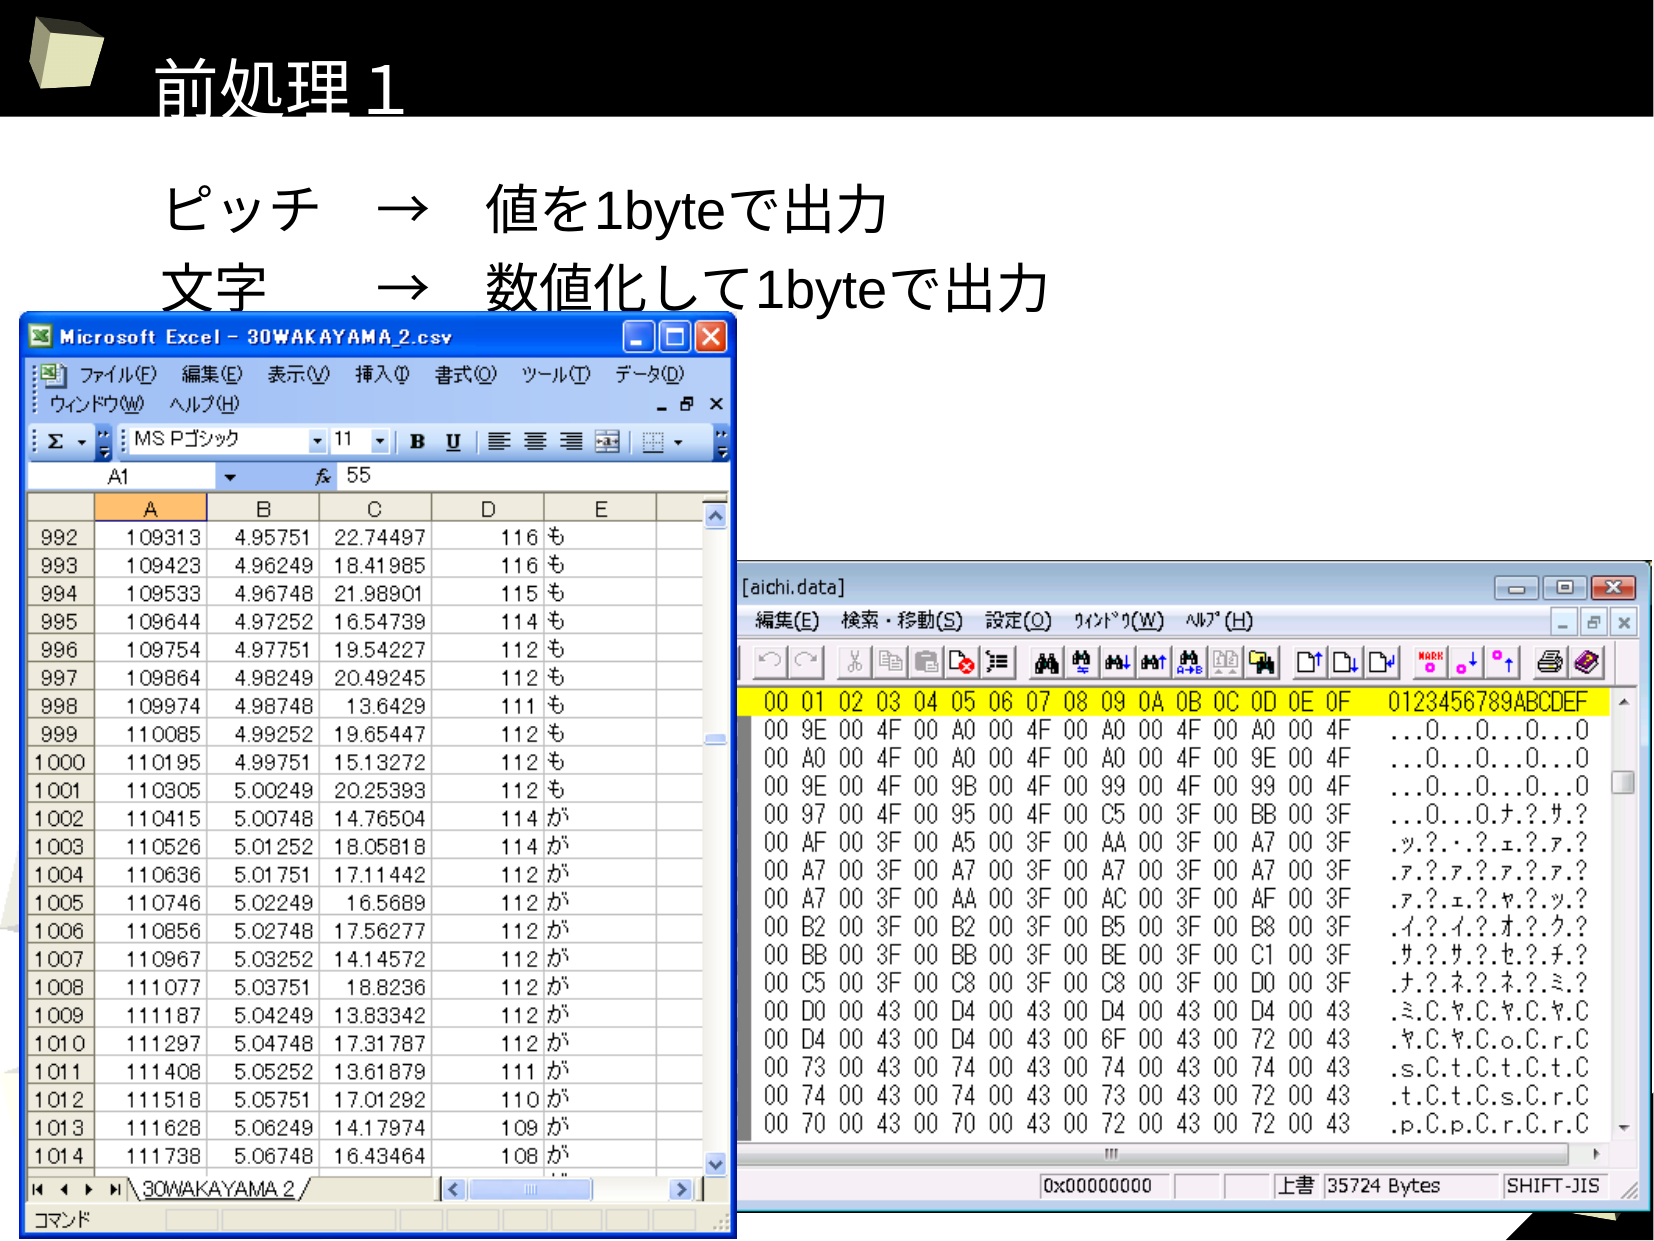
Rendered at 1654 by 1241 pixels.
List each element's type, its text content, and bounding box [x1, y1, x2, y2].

text_box 前処理１ [137, 29, 414, 112]
picture [0, 312, 1654, 1241]
text_box ピッチ → 値を1byteで出力 文字 → 数値化して1byteで出力 [145, 159, 990, 296]
